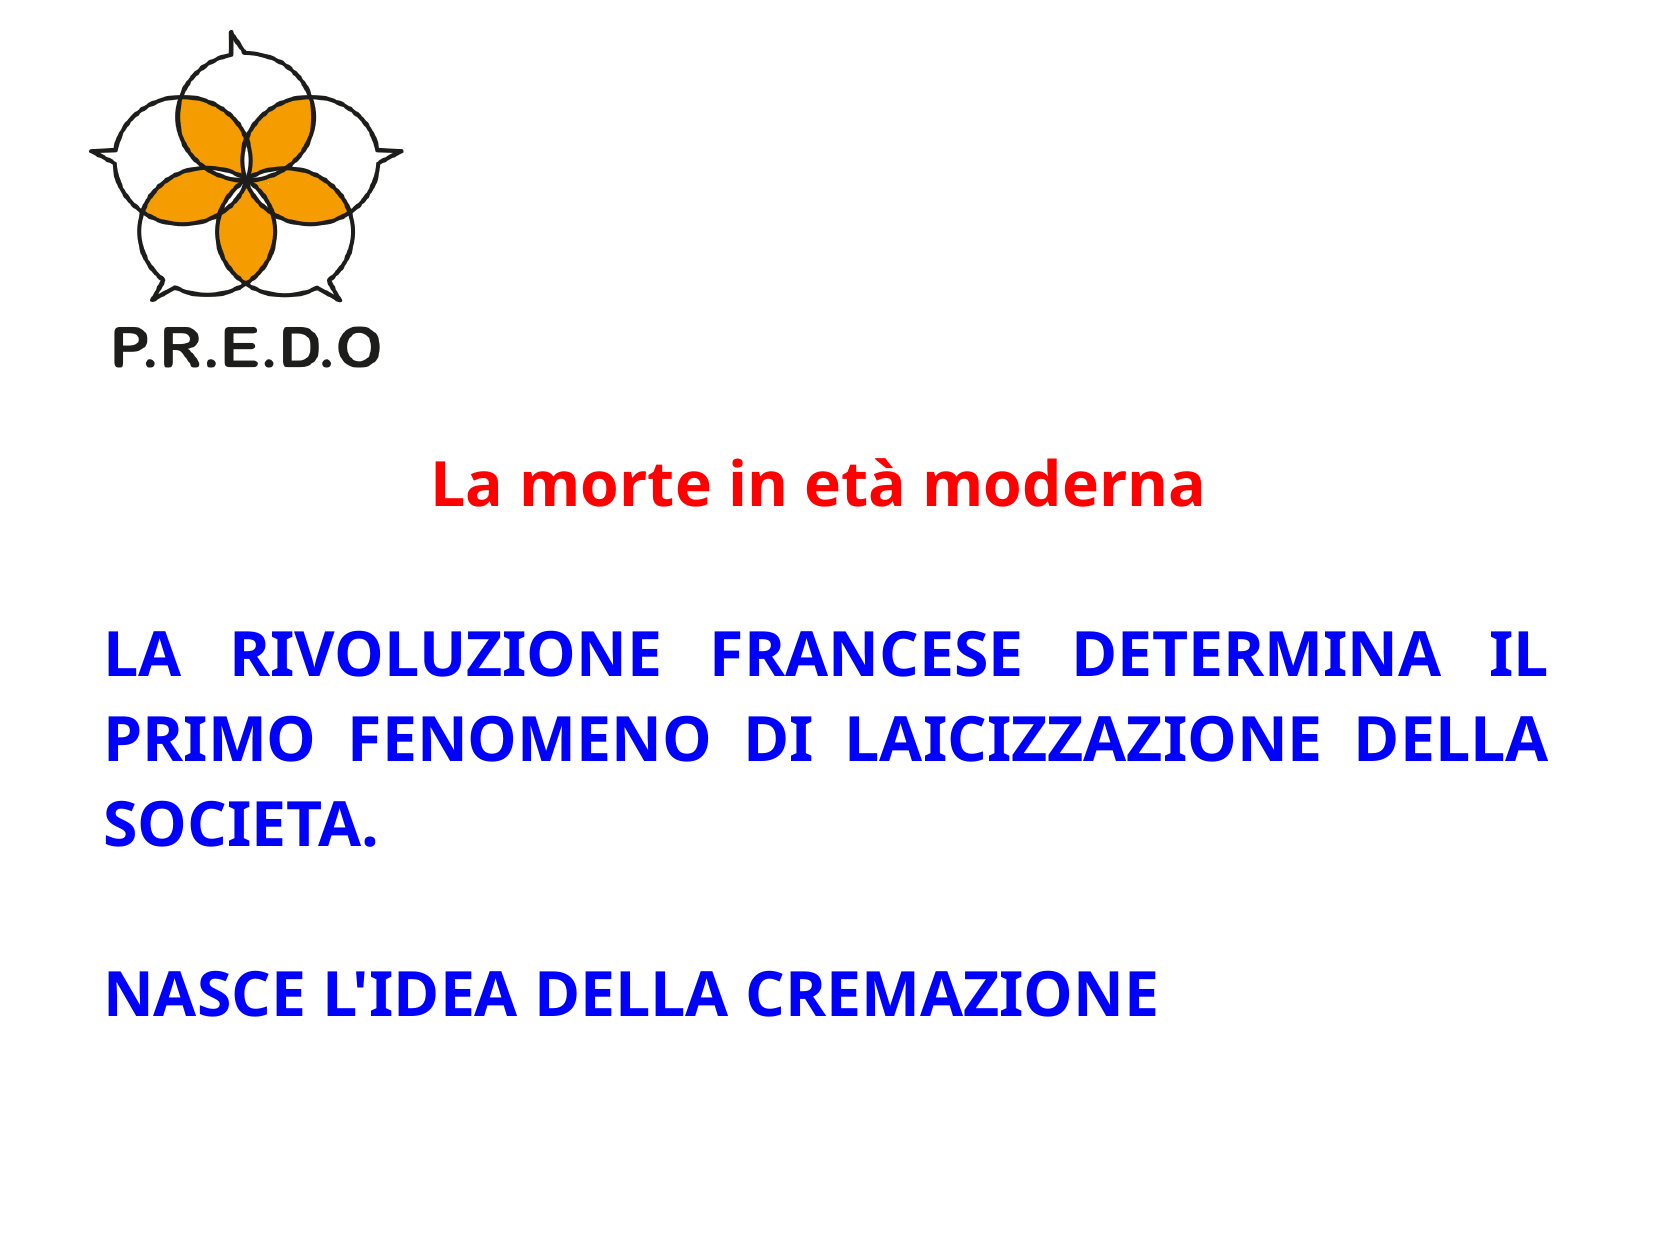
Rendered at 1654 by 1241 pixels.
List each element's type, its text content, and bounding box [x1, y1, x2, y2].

picture [88, 29, 404, 368]
text_box La morte in età moderna LA RIVOLUZIONE FRANCESE DETERMINA IL PRIMO FENOMENO DI LAICIZZAZIONE DELLA SOCIETA. NASCE L'IDEA DELLA CREMAZIONE [88, 177, 1565, 1241]
